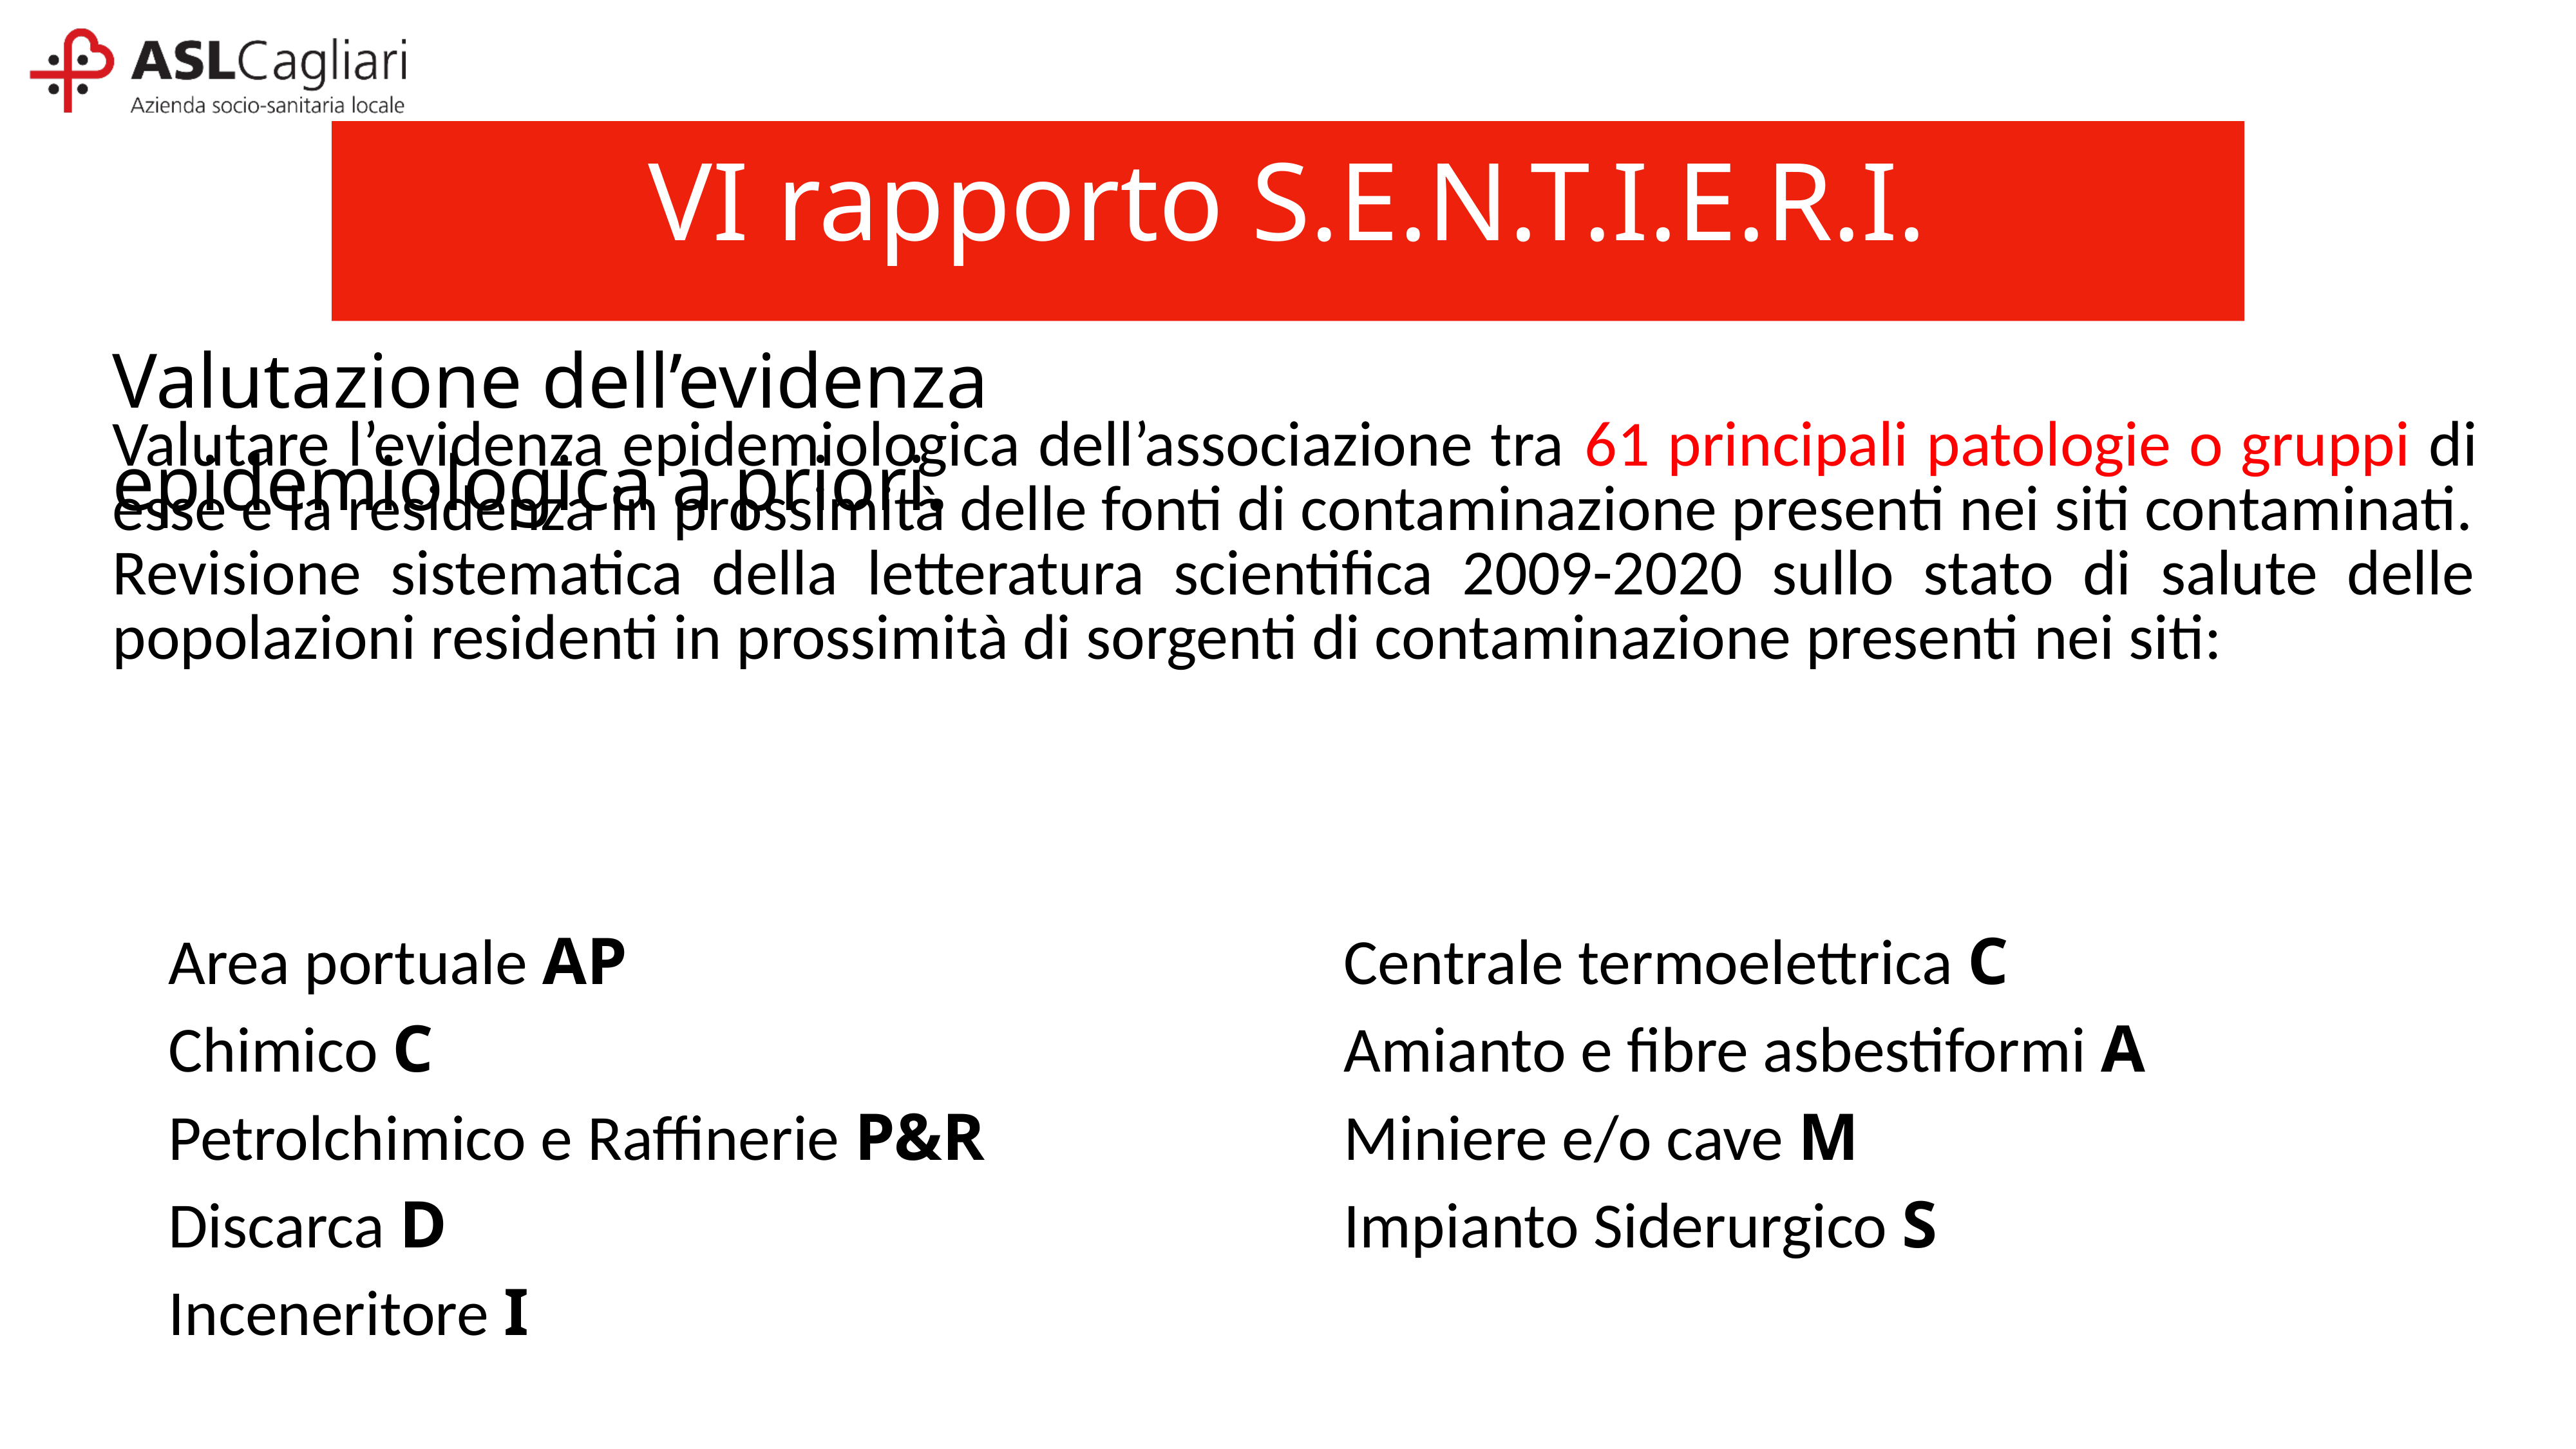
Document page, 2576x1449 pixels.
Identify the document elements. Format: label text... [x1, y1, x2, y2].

picture [29, 25, 406, 120]
text_box Area portuale AP Chimico C Petrolchimico e Raffinerie P&R Discarca D Inceneritore I [158, 911, 1150, 1326]
text_box Valutazione dell’evidenza epidemiologica a priori. [102, 323, 1069, 483]
text_box VI rapporto S.E.N.T.I.E.R.I. [332, 121, 2245, 321]
text_box Centrale termoelettrica C Amianto e fibre asbestiformi A Miniere e/o cave M Impianto Siderurgico S [1334, 911, 2214, 1178]
text_box Valutare l’evidenza epidemiologica dell’associazione tra 61 principali patologie o gruppi di esse e la residenza in prossimità delle fonti di contaminazione presenti nei siti contaminati. Revisione sistematica della letteratura scientifica 2009-2020 sullo stato di salute delle popolazioni residenti in prossimità di sorgenti di contaminazione presenti nei siti: [102, 412, 2488, 680]
